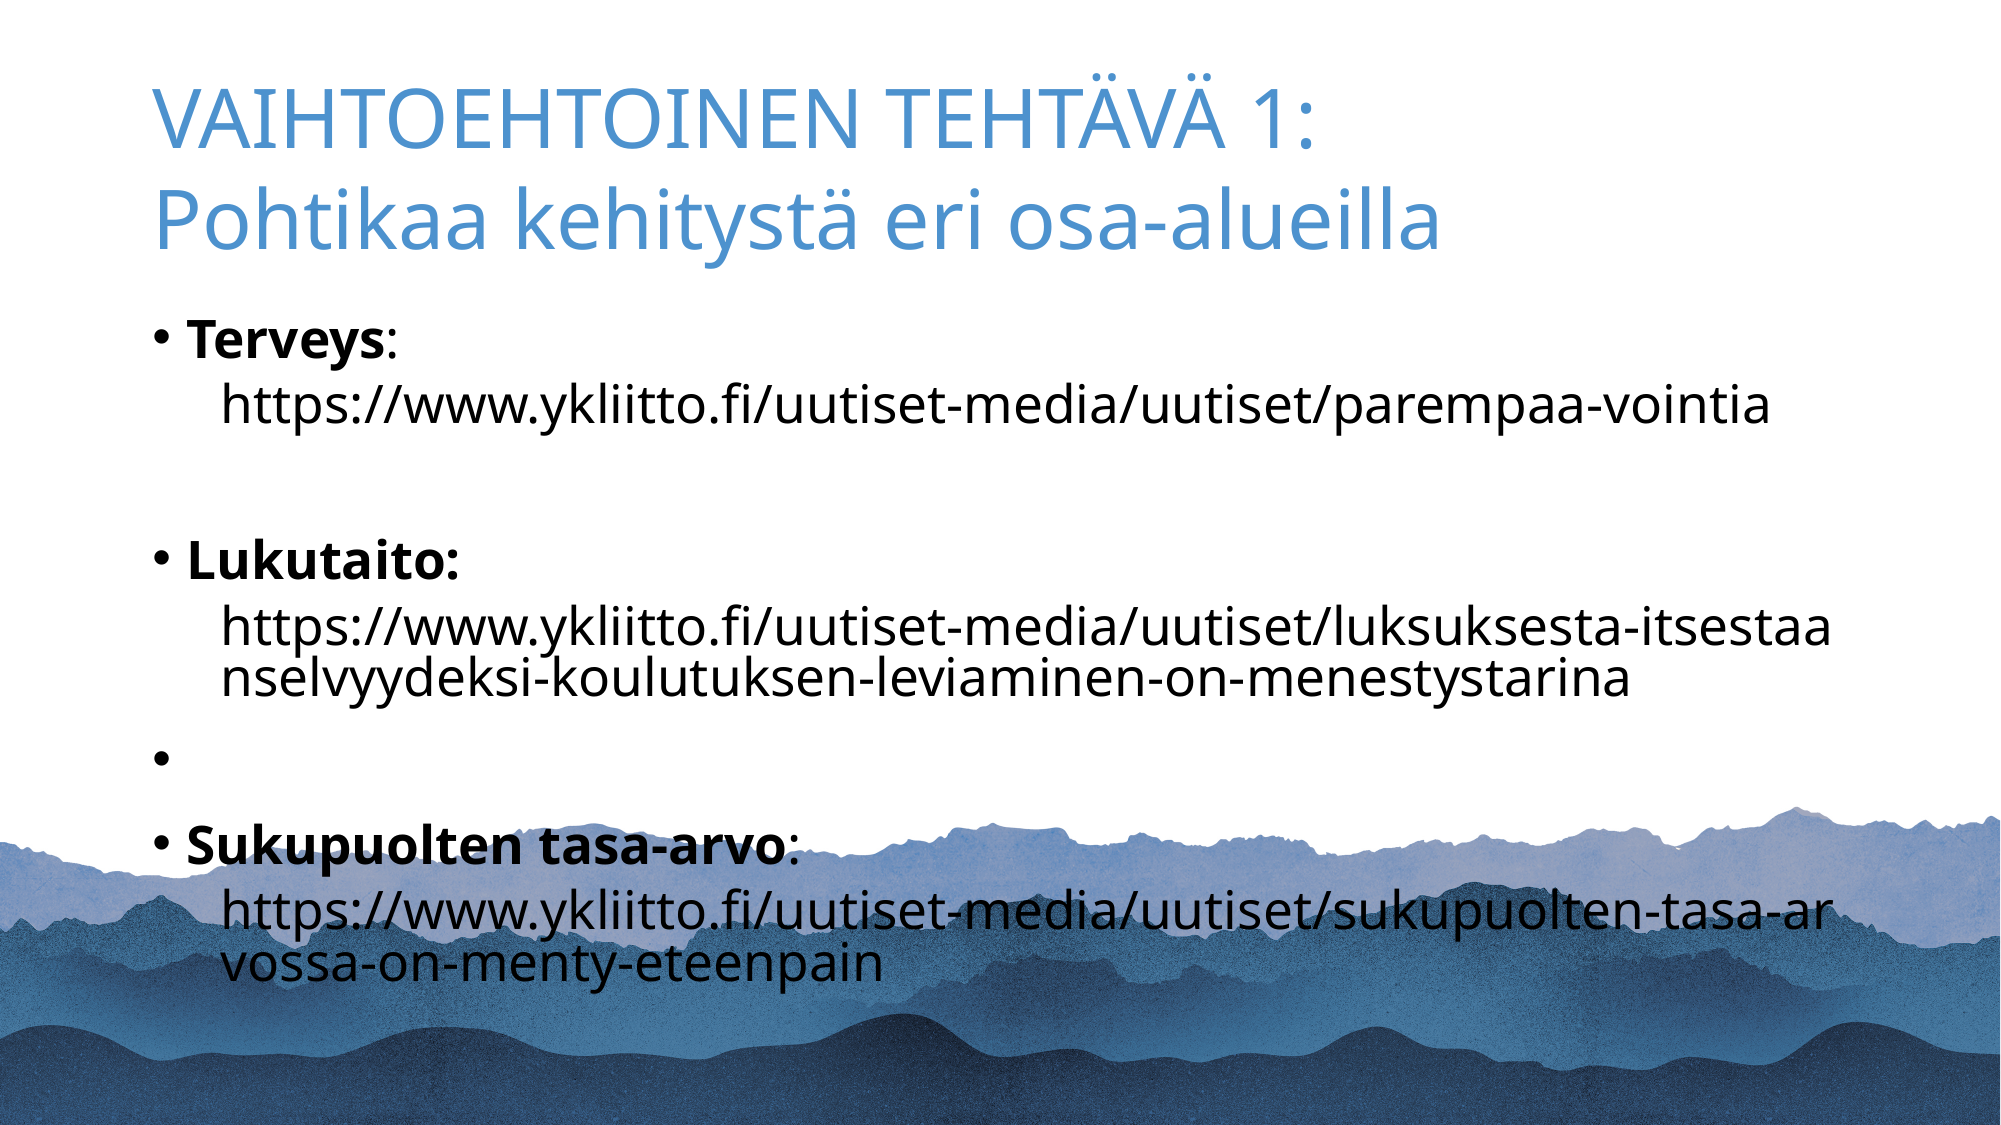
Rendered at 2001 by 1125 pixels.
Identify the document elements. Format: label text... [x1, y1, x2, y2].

list Terveys: https://www.ykliitto.fi/uutiset-media/uutiset/parempaa-vointia Lukutaito: https://www.ykliitto.fi/uutiset-media/uutiset/luksuksesta-itsestaanselvyydeksi-koulutuksen-leviaminen-on-menestystarina Sukupuolten tasa-arvo: https://www.ykliitto.fi/uutiset-media/uutiset/sukupuolten-tasa-arvossa-on-menty-eteenpain [137, 299, 1863, 1014]
title VAIHTOEHTOINEN TEHTÄVÄ 1: Pohtikaa kehitystä eri osa-alueilla [137, 59, 1863, 278]
